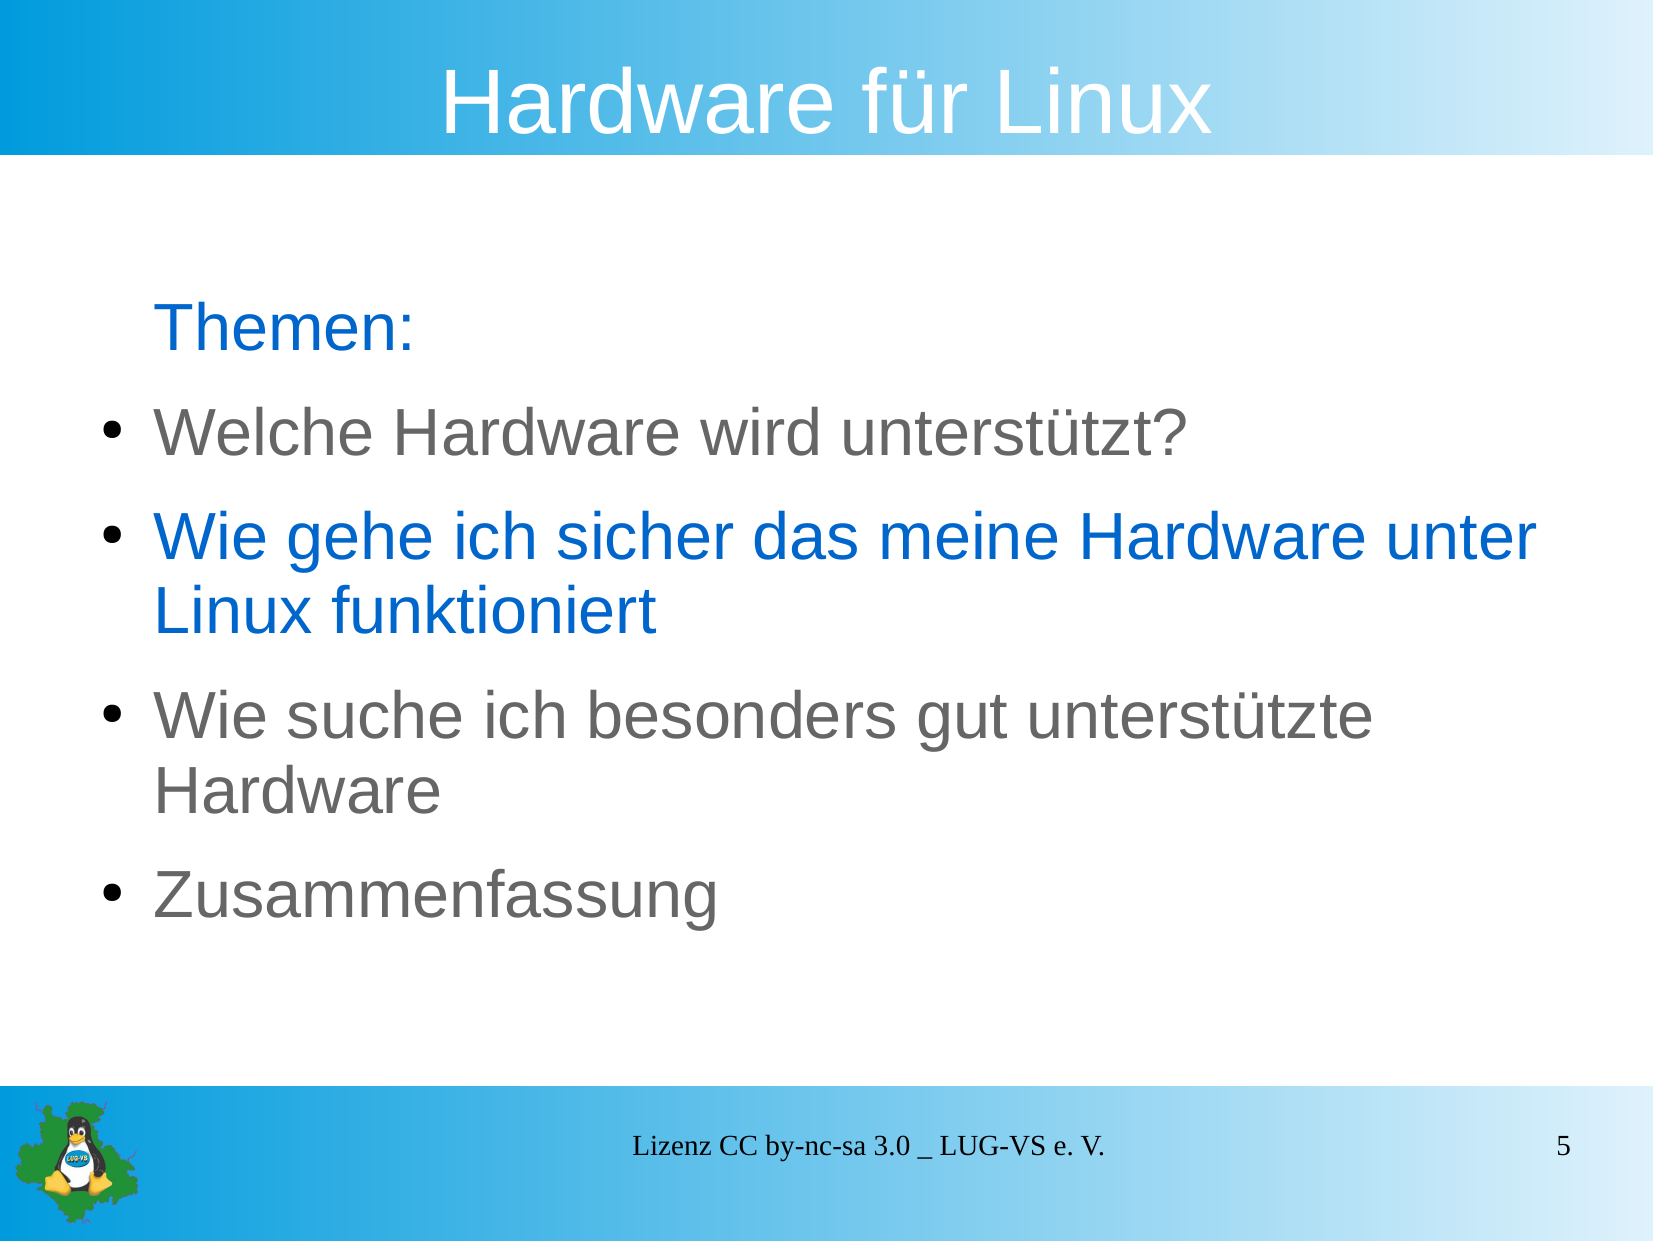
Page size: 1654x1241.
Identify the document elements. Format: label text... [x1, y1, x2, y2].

title Hardware für Linux [82, 49, 1571, 155]
picture [16, 1086, 142, 1241]
list Themen: Welche Hardware wird unterstützt? Wie gehe ich sicher das meine Hardware unter Linux funktioniert Wie suche ich besonders gut unterstützte Hardware Zusammenfassung [82, 290, 1571, 1010]
